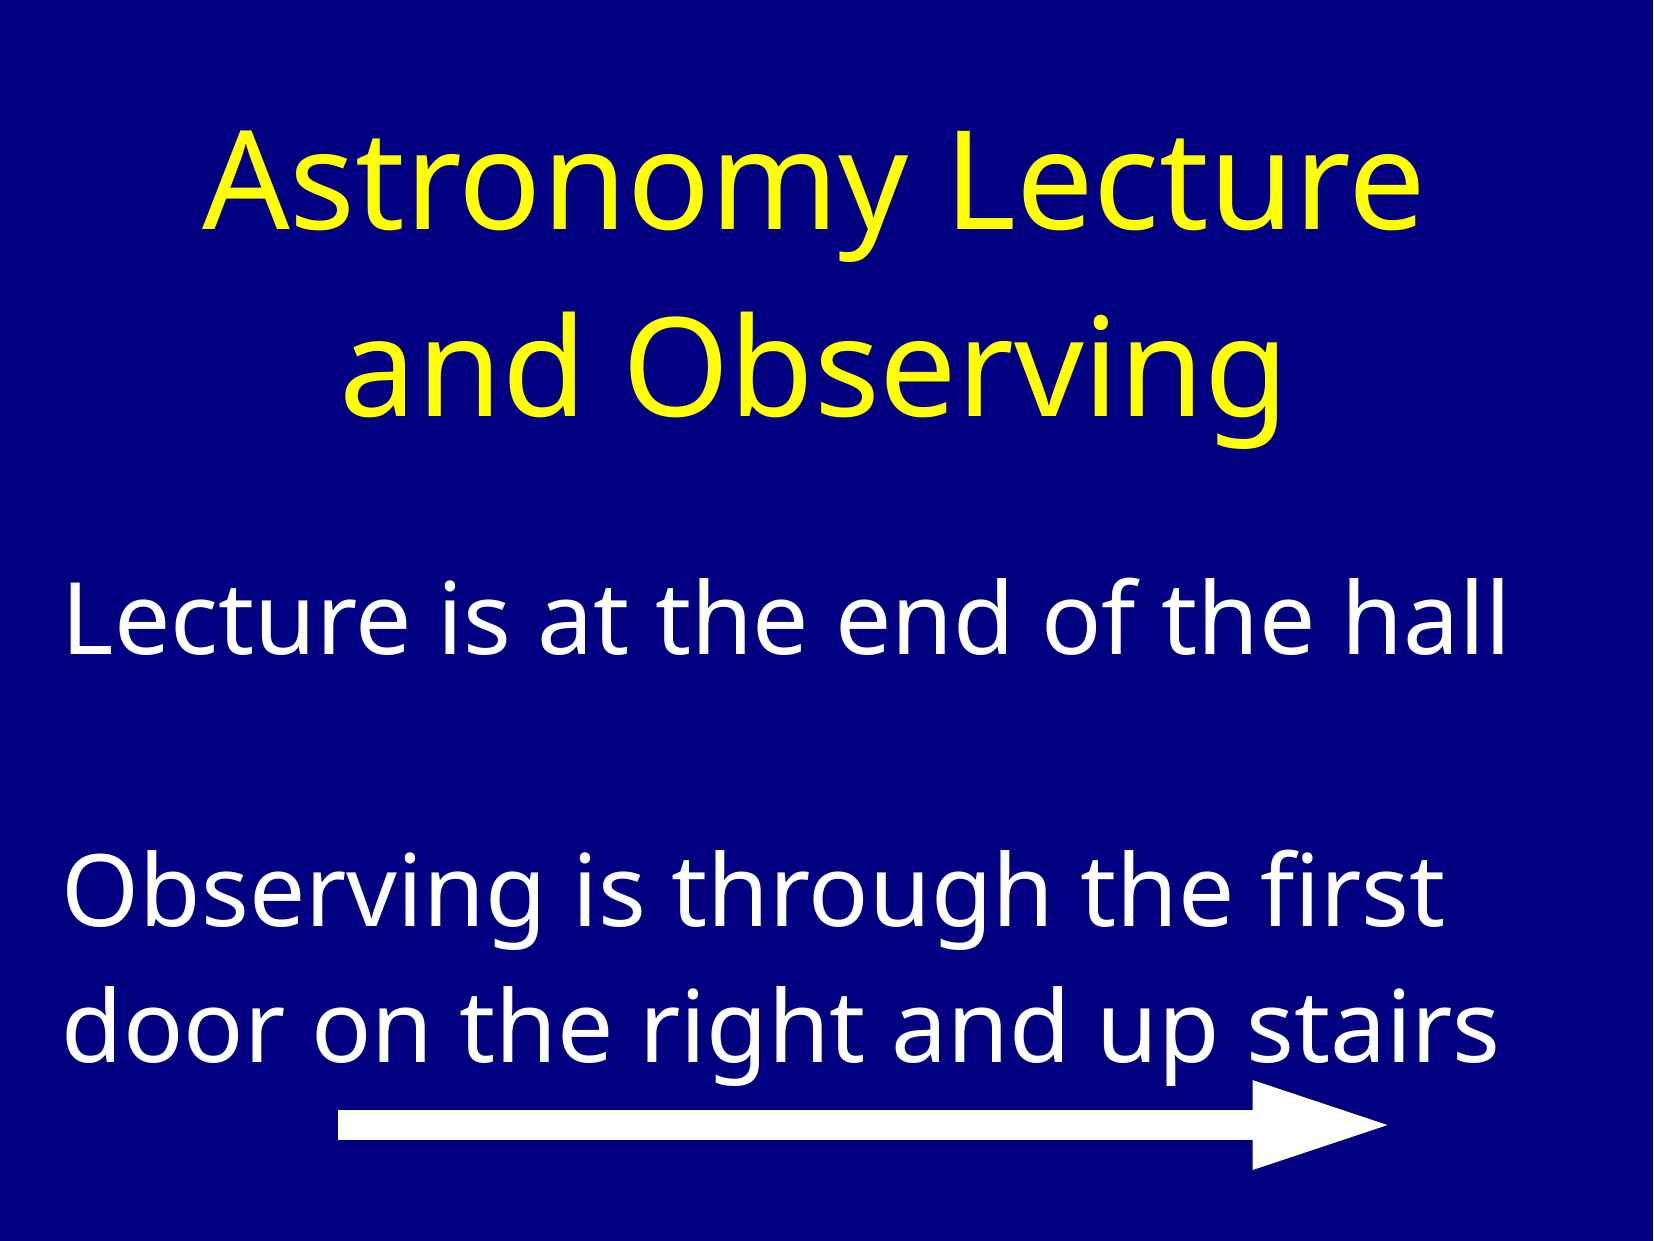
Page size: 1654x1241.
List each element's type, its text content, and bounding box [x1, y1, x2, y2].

text_box Lecture is at the end of the hall Observing is through the first door on the right and up stairs [47, 539, 1613, 1037]
text_box Astronomy Lecture and Observing [187, 75, 1500, 422]
